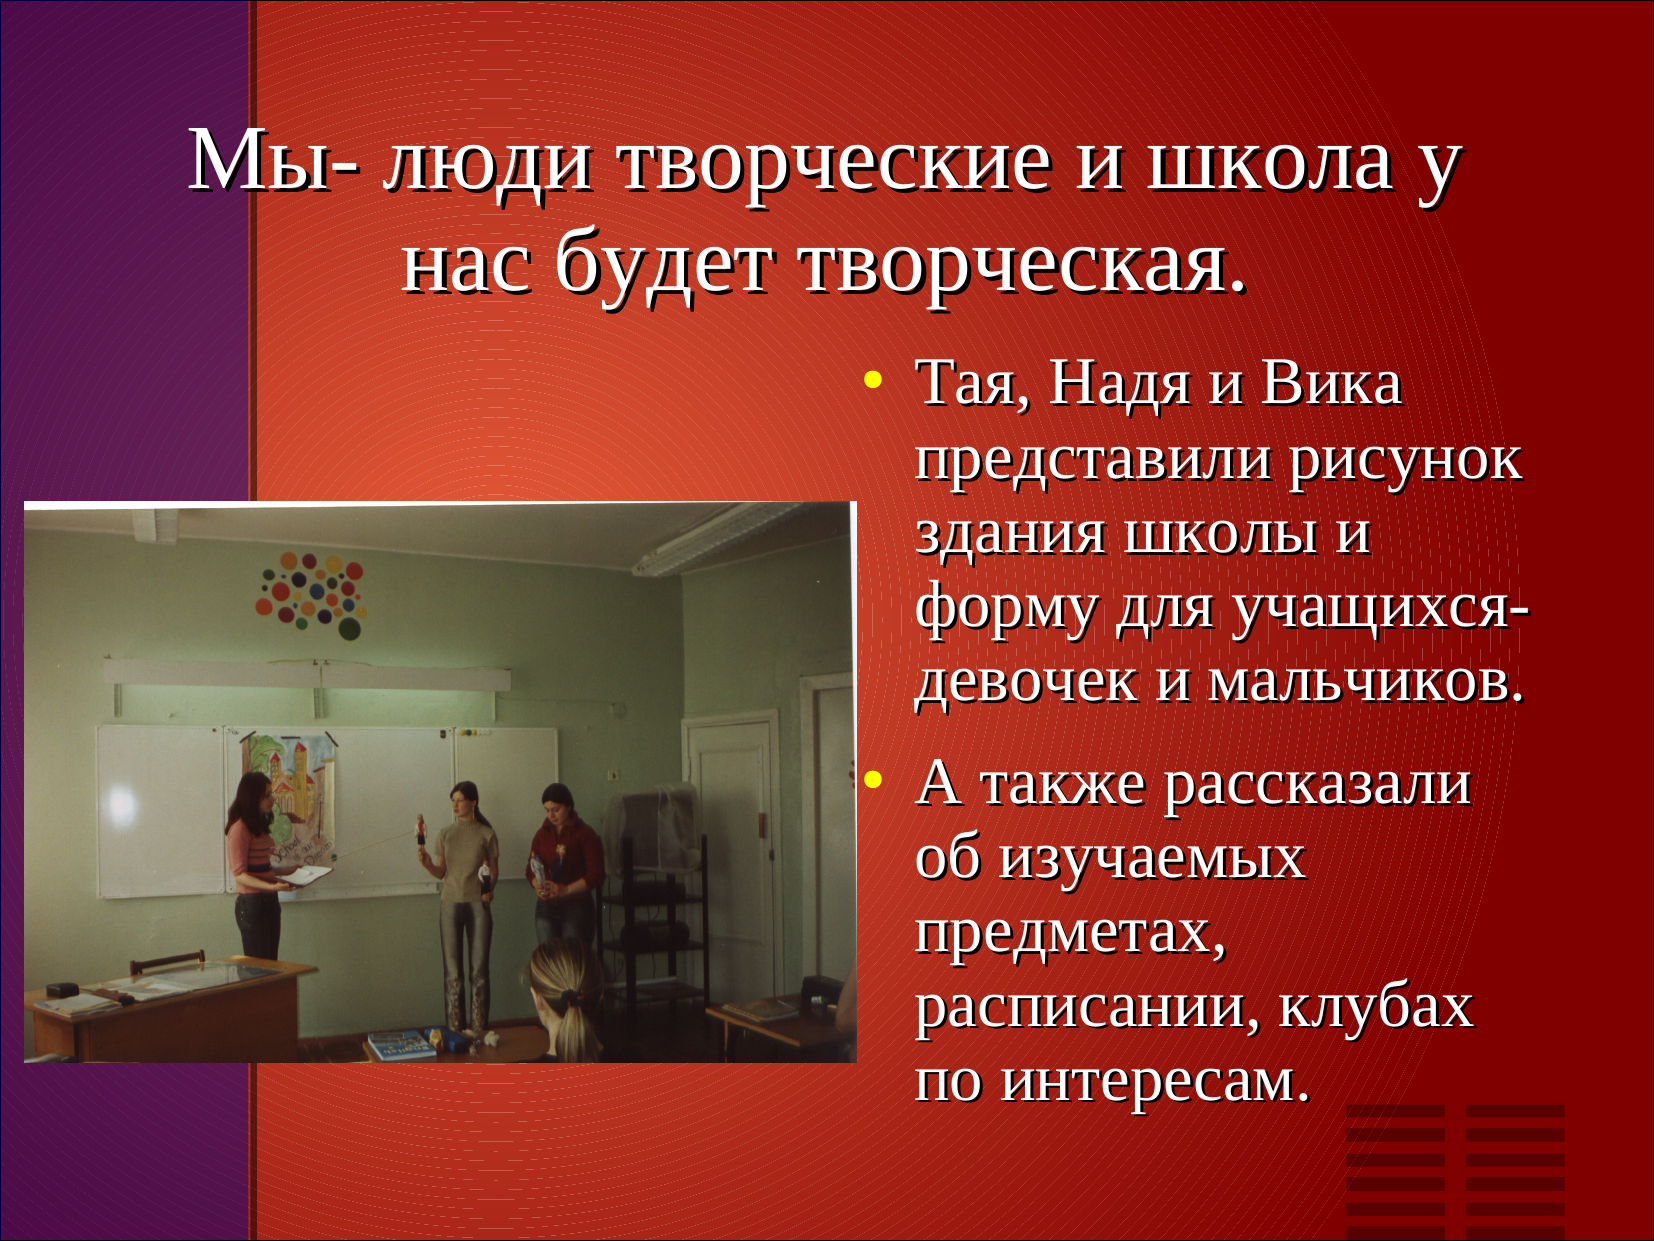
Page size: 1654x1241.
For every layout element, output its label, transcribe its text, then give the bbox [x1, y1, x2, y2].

picture [24, 501, 843, 1063]
title Мы- люди творческие и школа у нас будет творческая. [119, 104, 1533, 313]
list Тая, Надя и Вика представили рисунок здания школы и форму для учащихся- девочек и мальчиков. А также рассказали об изучаемых предметах, расписании, клубах по интересам. [843, 344, 1533, 1149]
